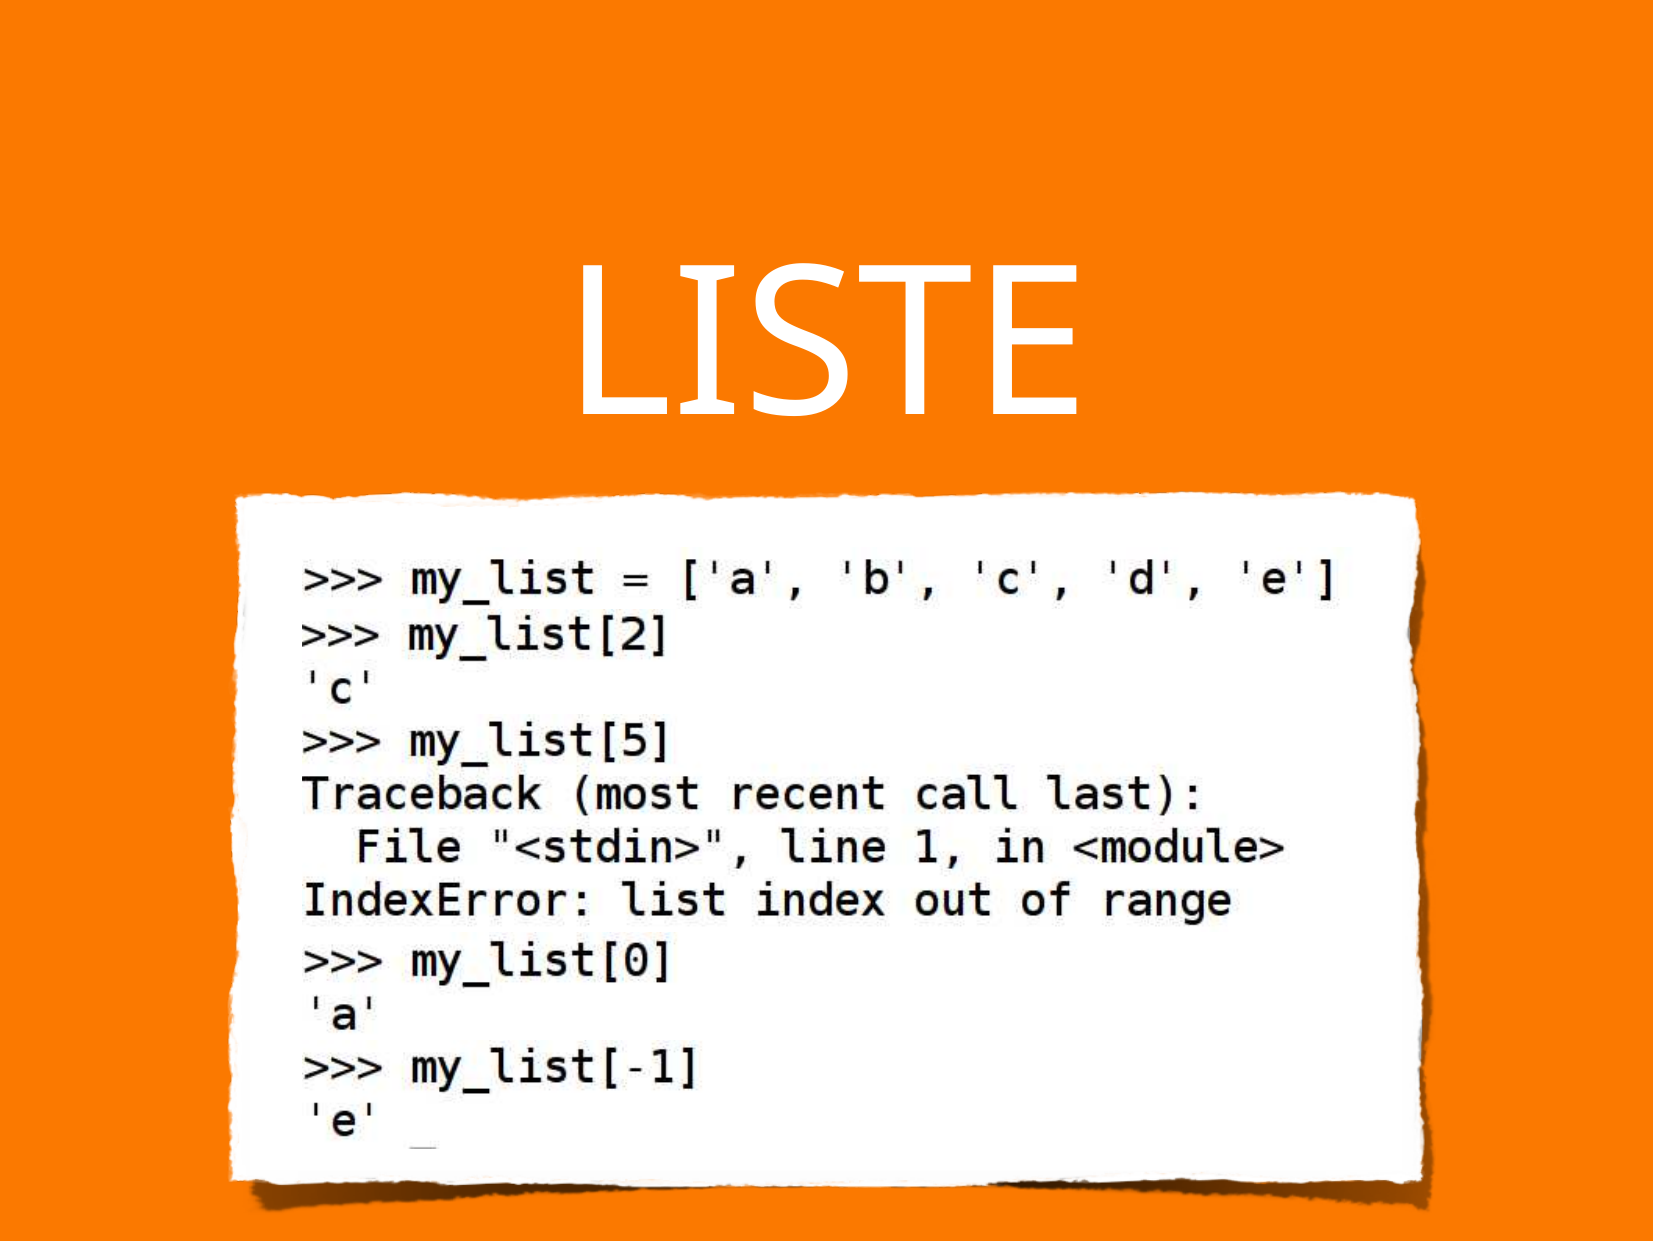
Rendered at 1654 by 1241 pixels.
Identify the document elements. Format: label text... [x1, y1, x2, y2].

picture [222, 483, 1436, 1215]
text_box LISTE [0, 185, 1653, 451]
